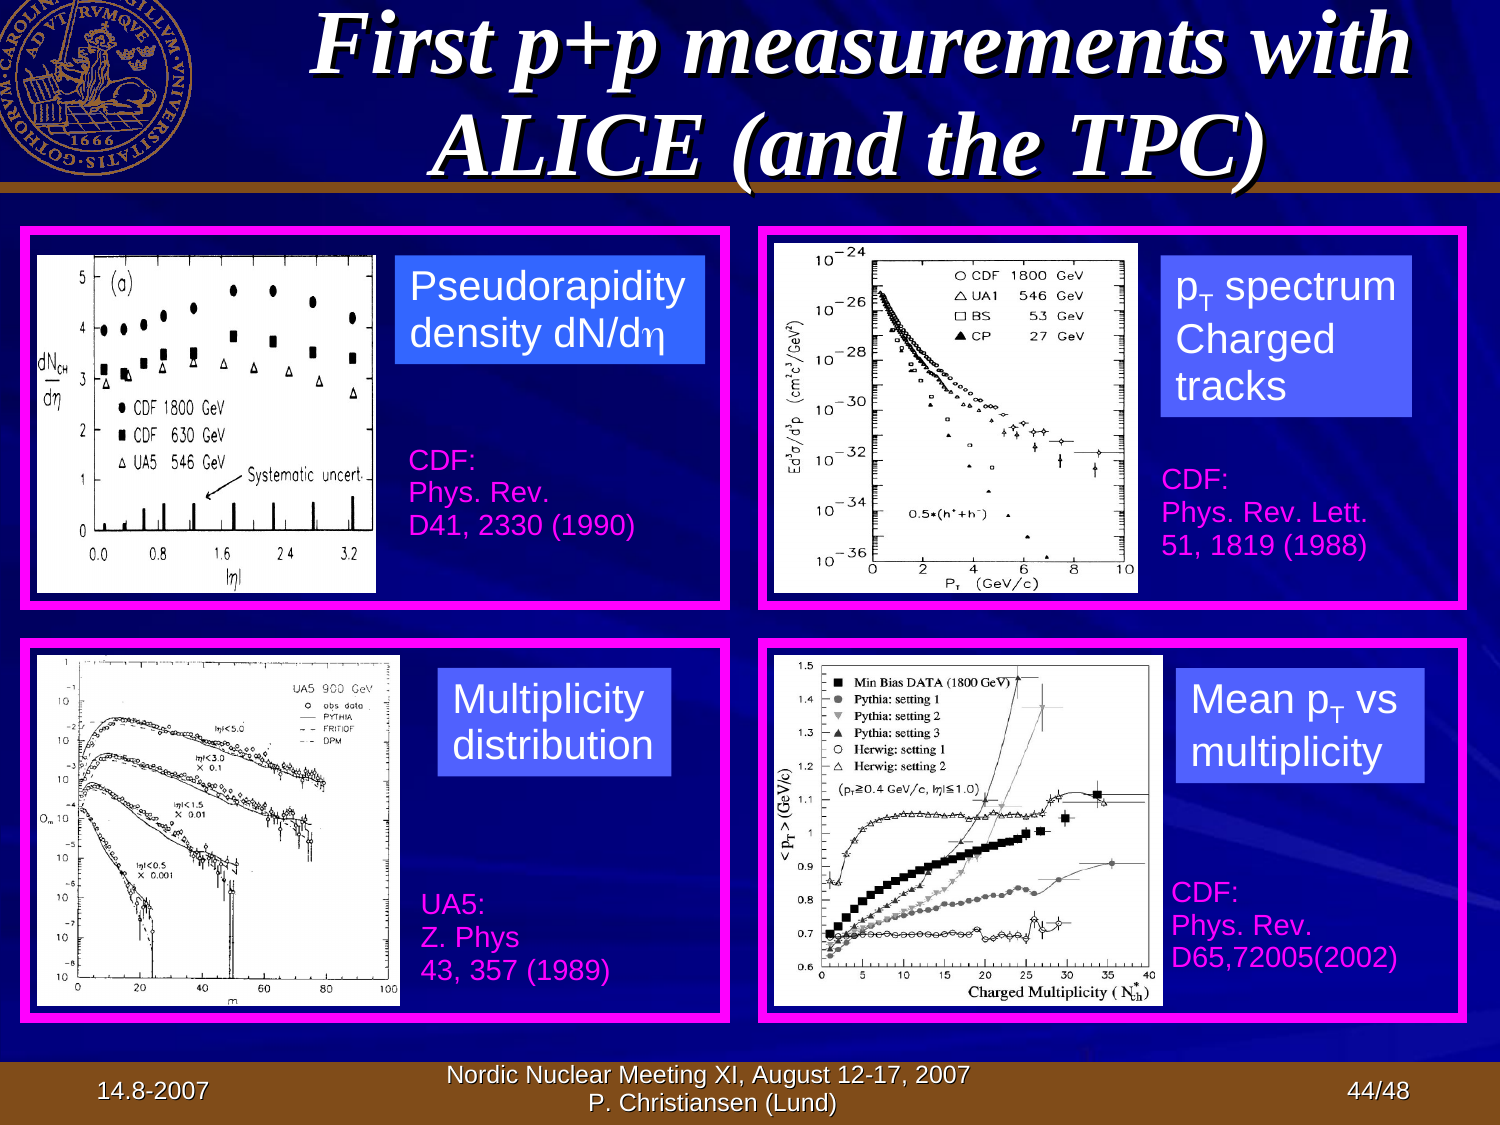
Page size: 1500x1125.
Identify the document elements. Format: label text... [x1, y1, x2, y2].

text_box Mean pT vs multiplicity [1175, 668, 1425, 784]
text_box UA5: Z. Phys 43, 357 (1989) [405, 880, 627, 995]
text_box pT spectrum Charged tracks [1160, 255, 1412, 418]
text_box Pseudorapidity density dN/d [394, 255, 706, 365]
picture [0, 0, 225, 182]
title First p+p measurements with ALICE (and the TPC) [225, 0, 1500, 196]
text_box CDF: Phys. Rev. D41, 2330 (1990) [393, 435, 652, 550]
text_box CDF: Phys. Rev. D65,72005(2002) [1156, 868, 1414, 982]
text_box Multiplicity distribution [437, 667, 672, 777]
picture [1, 193, 1500, 1062]
text_box CDF: Phys. Rev. Lett. 51, 1819 (1988) [1146, 455, 1384, 570]
